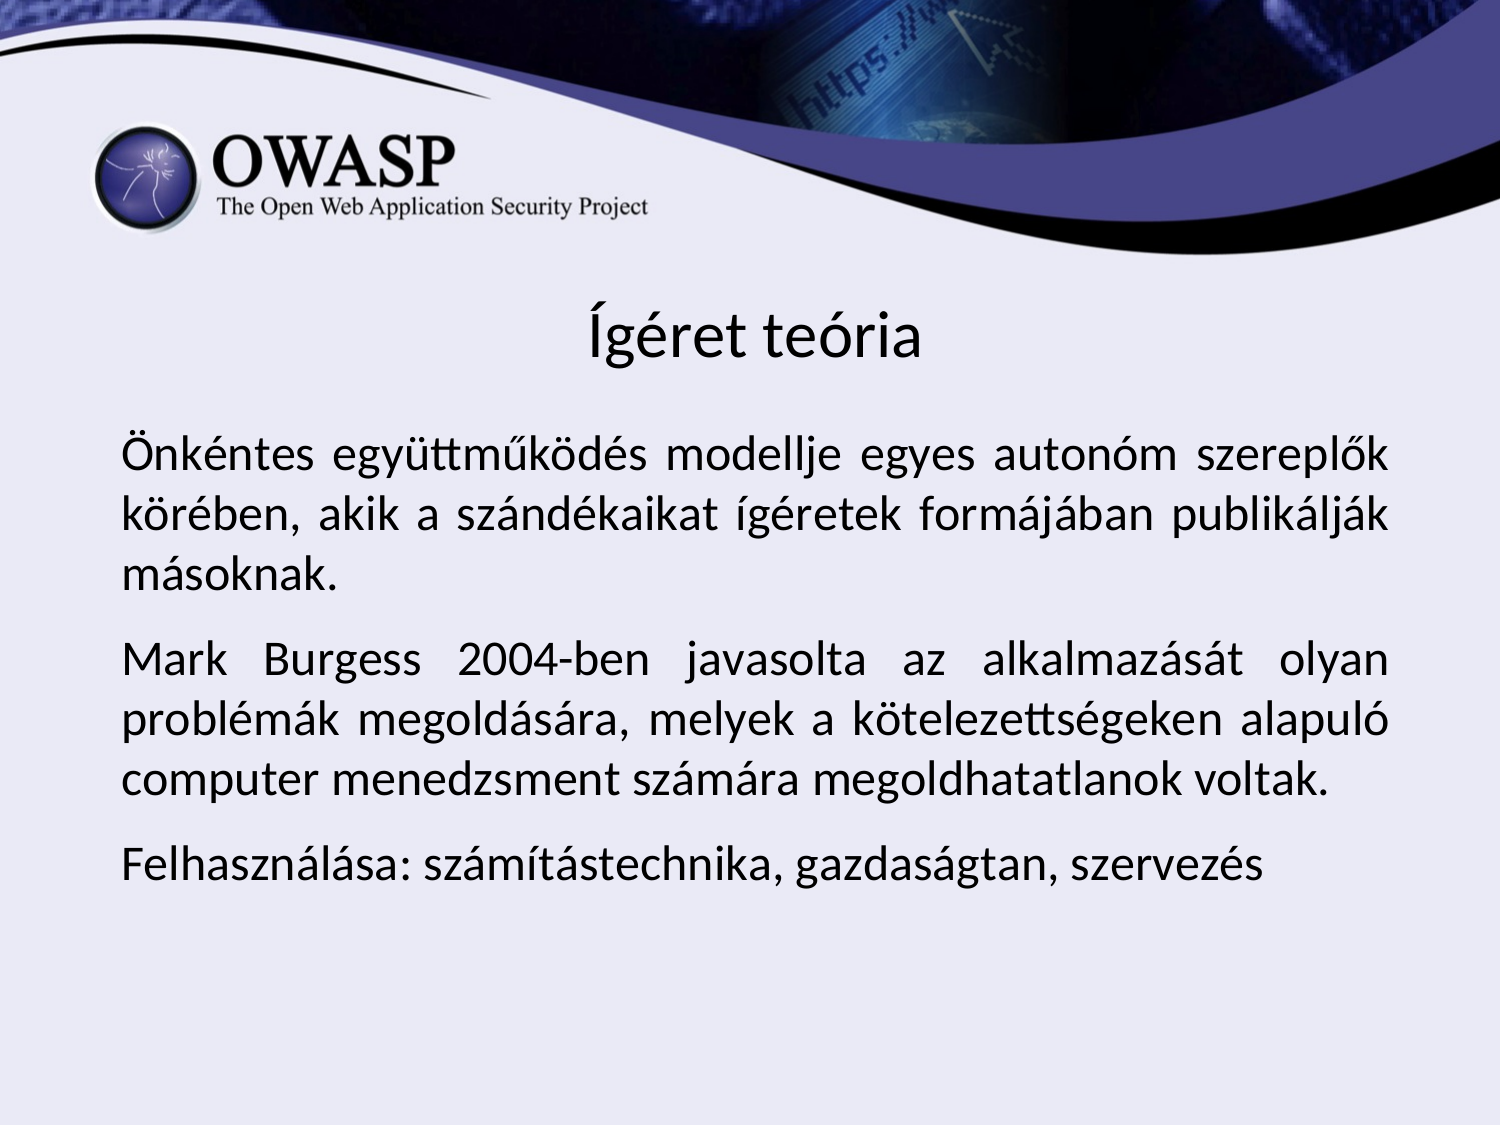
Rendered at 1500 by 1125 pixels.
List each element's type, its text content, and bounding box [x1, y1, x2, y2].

text_box Ígéret teória Önkéntes együttműködés modellje egyes autonóm szereplők körében, akik a szándékaikat ígéretek formájában publikálják másoknak. Mark Burgess 2004-ben javasolta az alkalmazását olyan problémák megoldására, melyek a kötelezettségeken alapuló computer menedzsment számára megoldhatatlanok voltak. Felhasználása: számítástechnika, gazdaságtan, szervezés [106, 283, 1406, 1023]
picture [0, 0, 1500, 1125]
